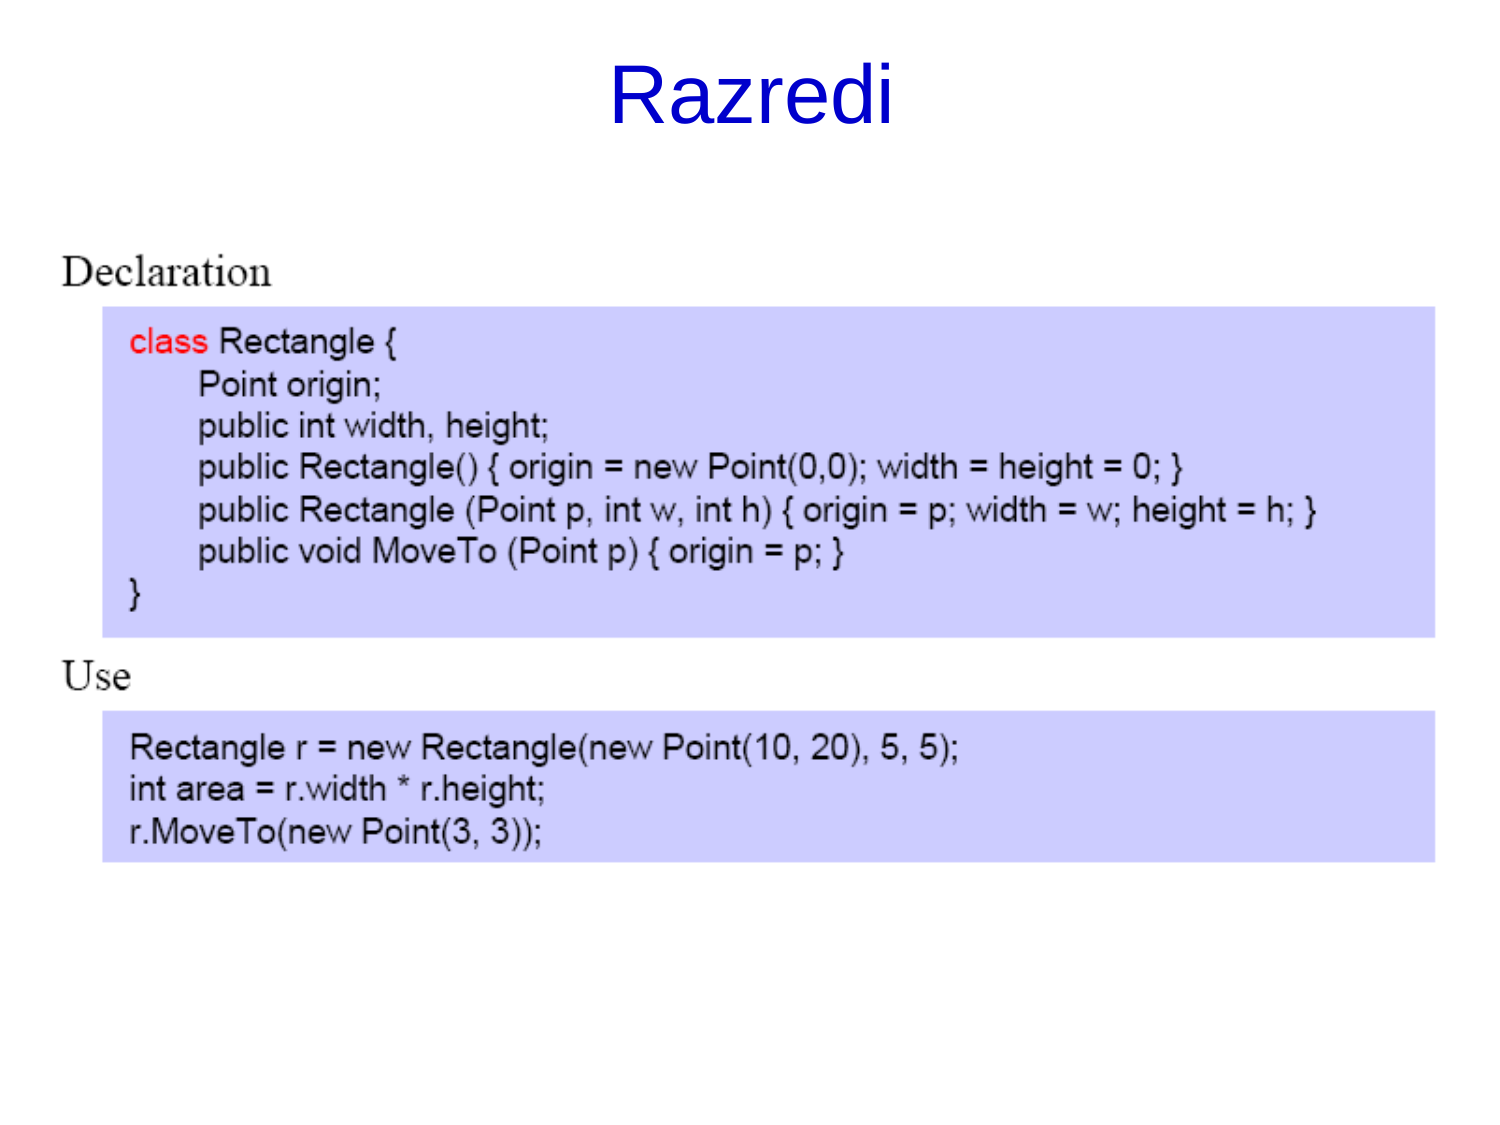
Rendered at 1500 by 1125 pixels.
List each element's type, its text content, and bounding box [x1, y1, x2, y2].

text_box [0, 219, 1500, 932]
title Razredi [76, 30, 1427, 149]
